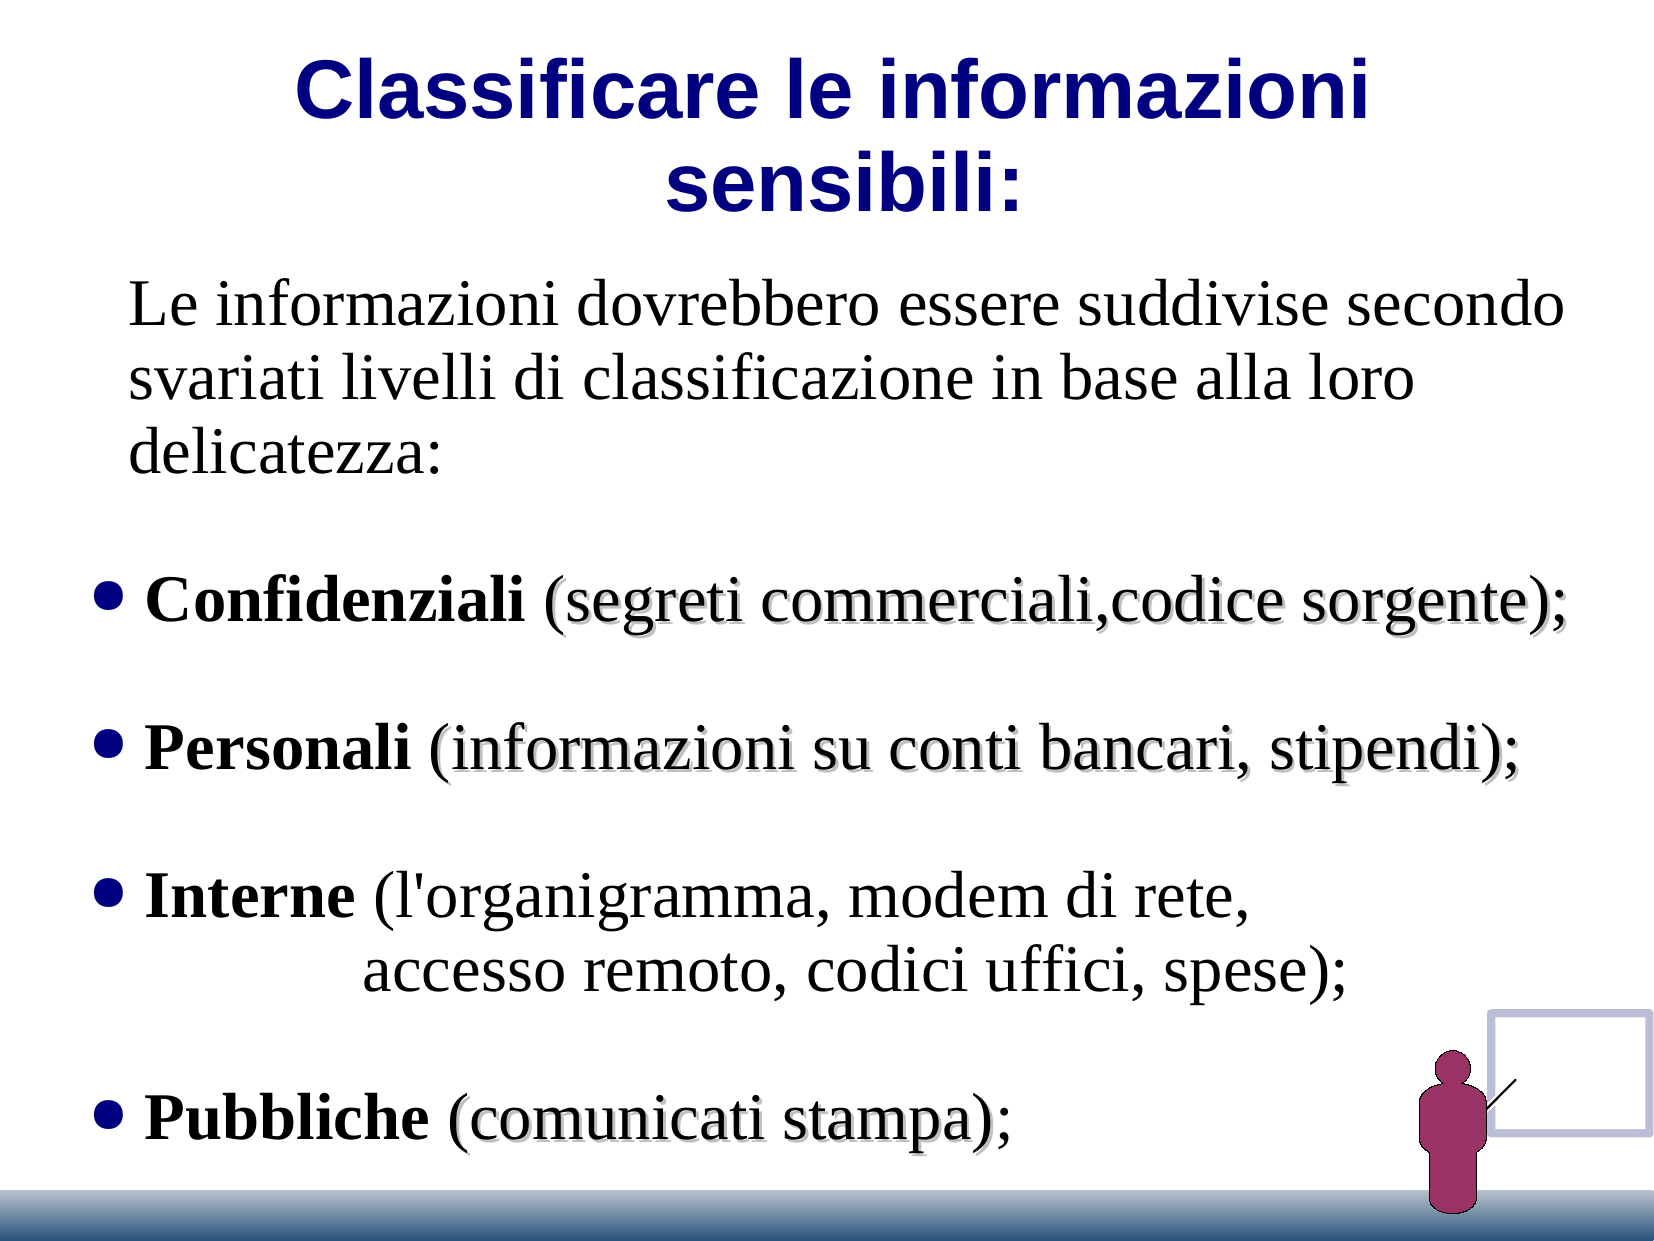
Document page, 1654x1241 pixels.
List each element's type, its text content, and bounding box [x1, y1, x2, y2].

list Le informazioni dovrebbero essere suddivise secondo svariati livelli di classificazione in base alla loro delicatezza: Confidenziali (segreti commerciali,codice sorgente); Personali (informazioni su conti bancari, stipendi); Interne (l'organigramma, modem di rete, accesso remoto, codici uffici, spese); Pubbliche (comunicati stampa); [88, 265, 1595, 1229]
title Classificare le informazioni sensibili: [156, 43, 1534, 230]
